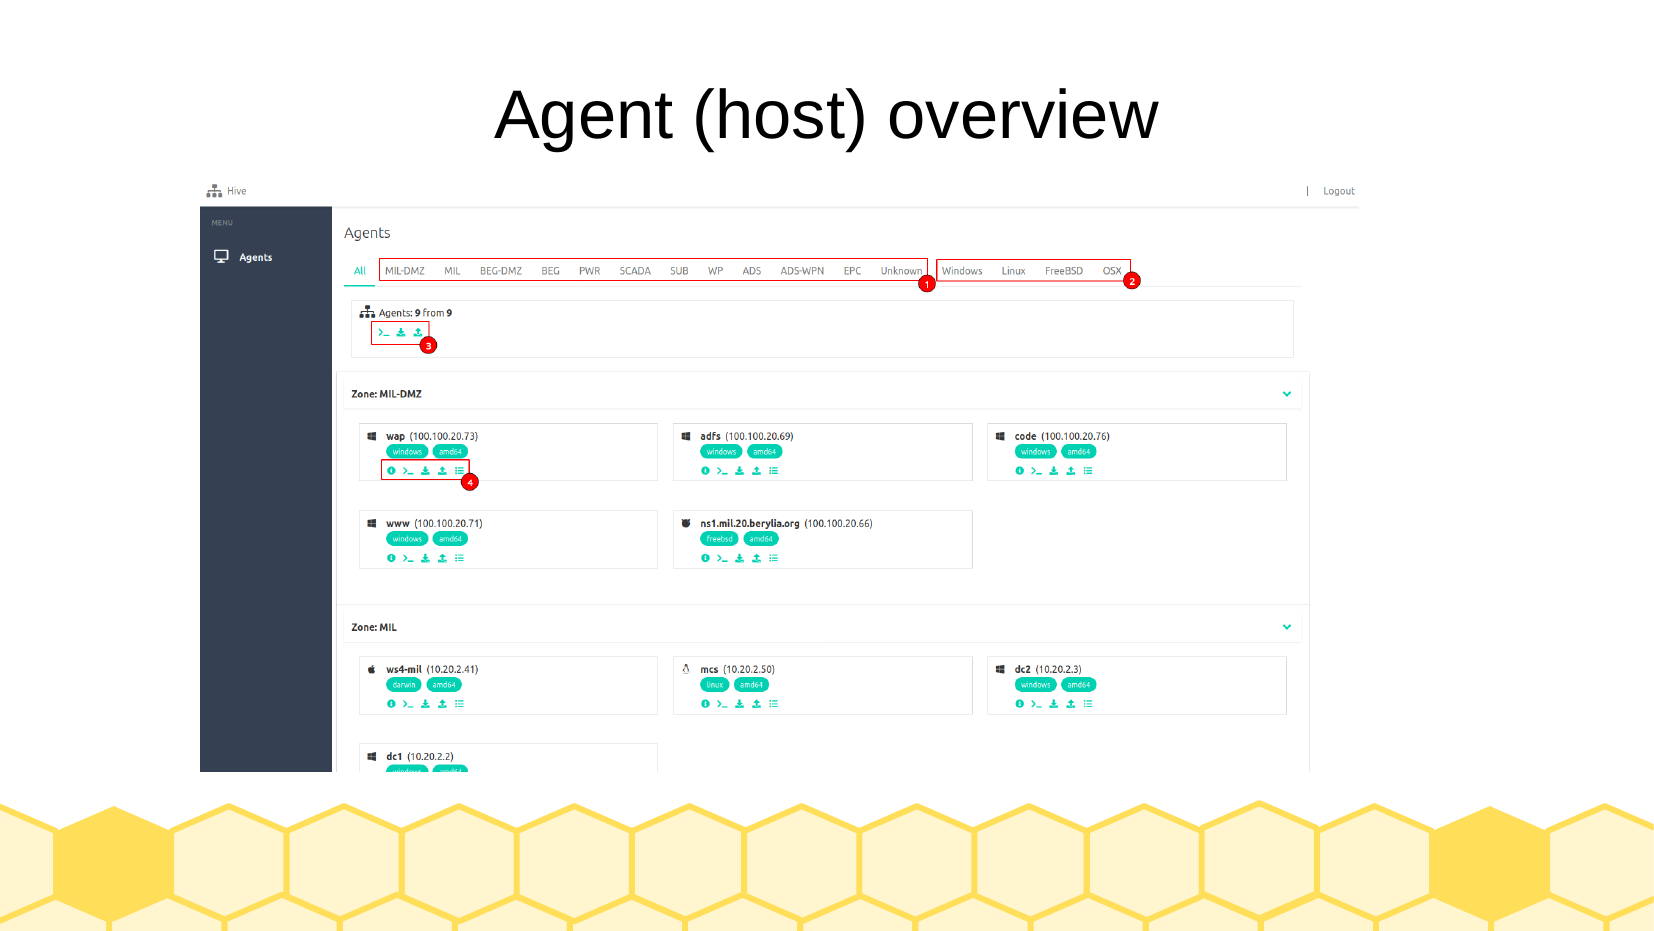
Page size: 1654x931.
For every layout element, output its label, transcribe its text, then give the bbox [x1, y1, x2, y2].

picture [200, 177, 1359, 772]
title Agent (host) overview [82, 37, 1571, 193]
